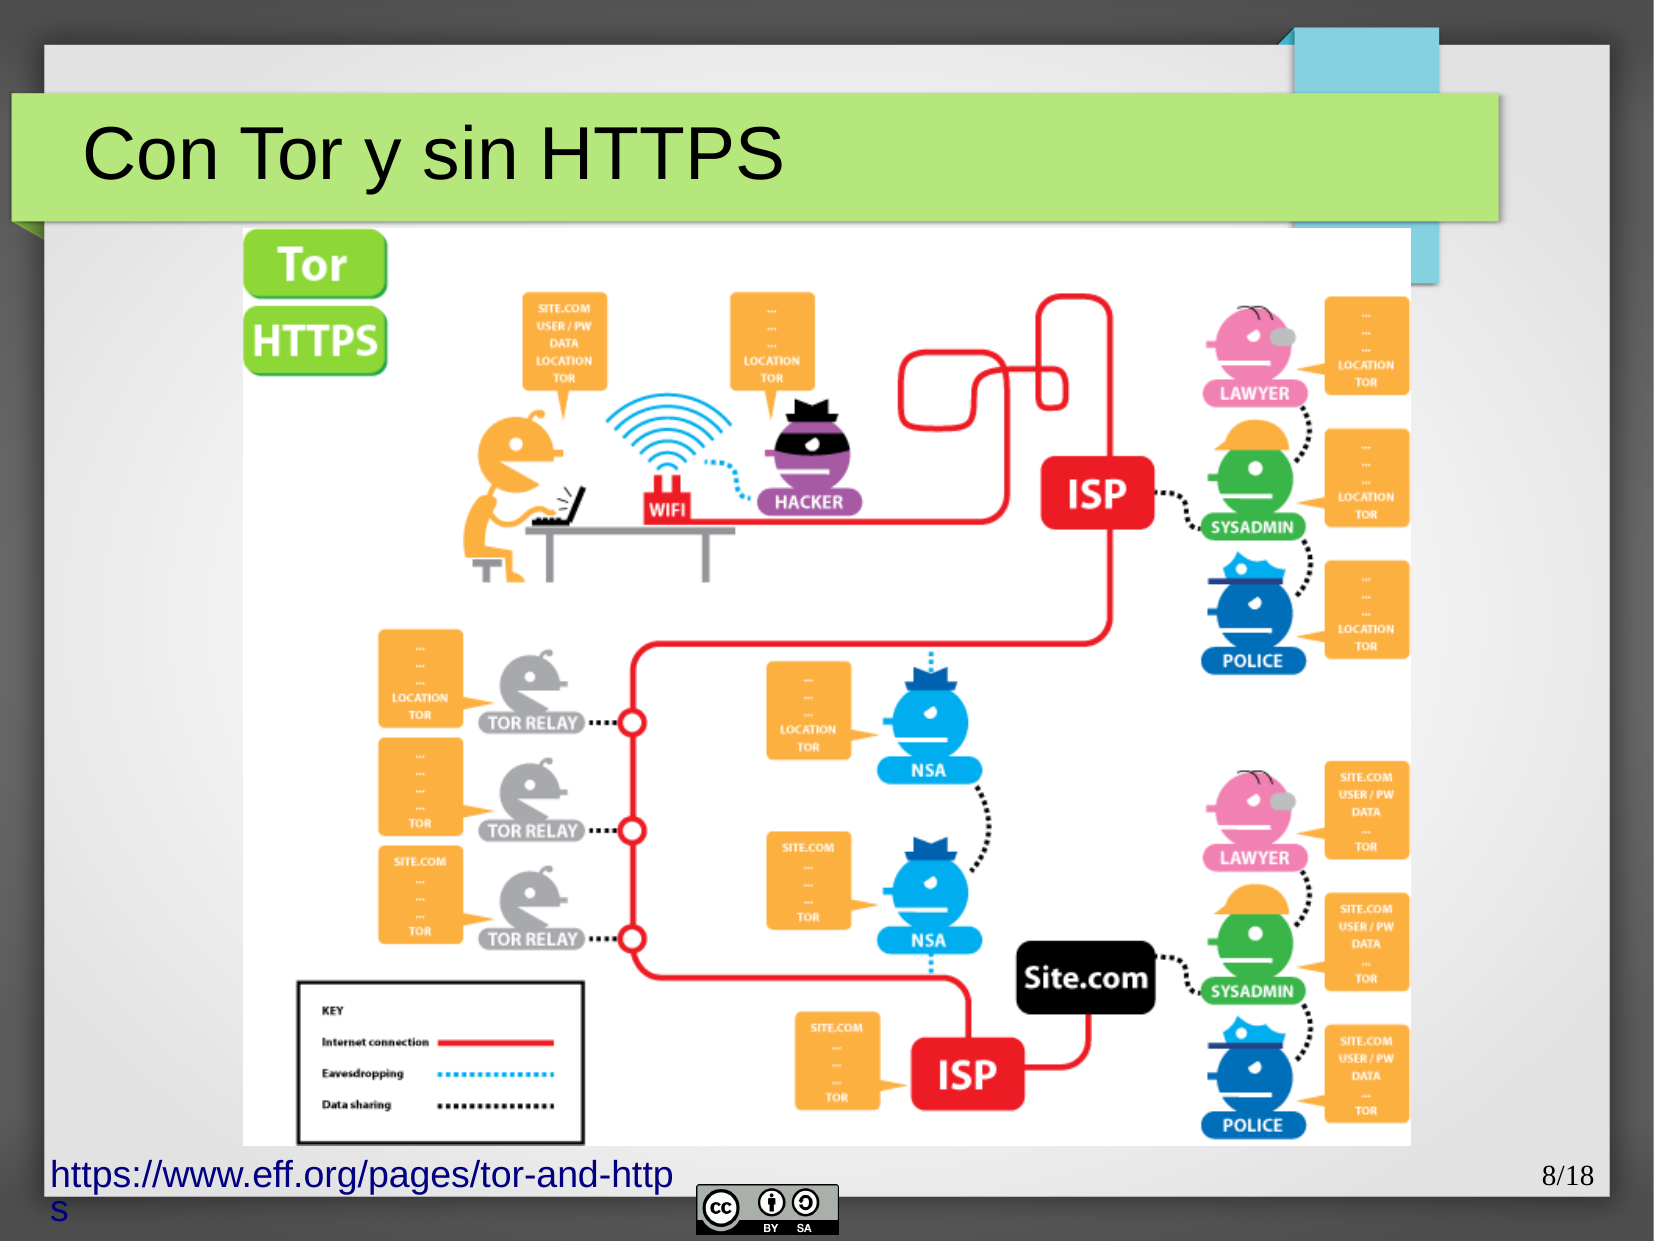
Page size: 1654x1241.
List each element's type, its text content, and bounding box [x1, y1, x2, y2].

title Con Tor y sin HTTPS [82, 94, 1264, 213]
text_box https://www.eff.org/pages/tor-and-https [35, 1145, 706, 1203]
picture [0, 0, 1654, 1241]
